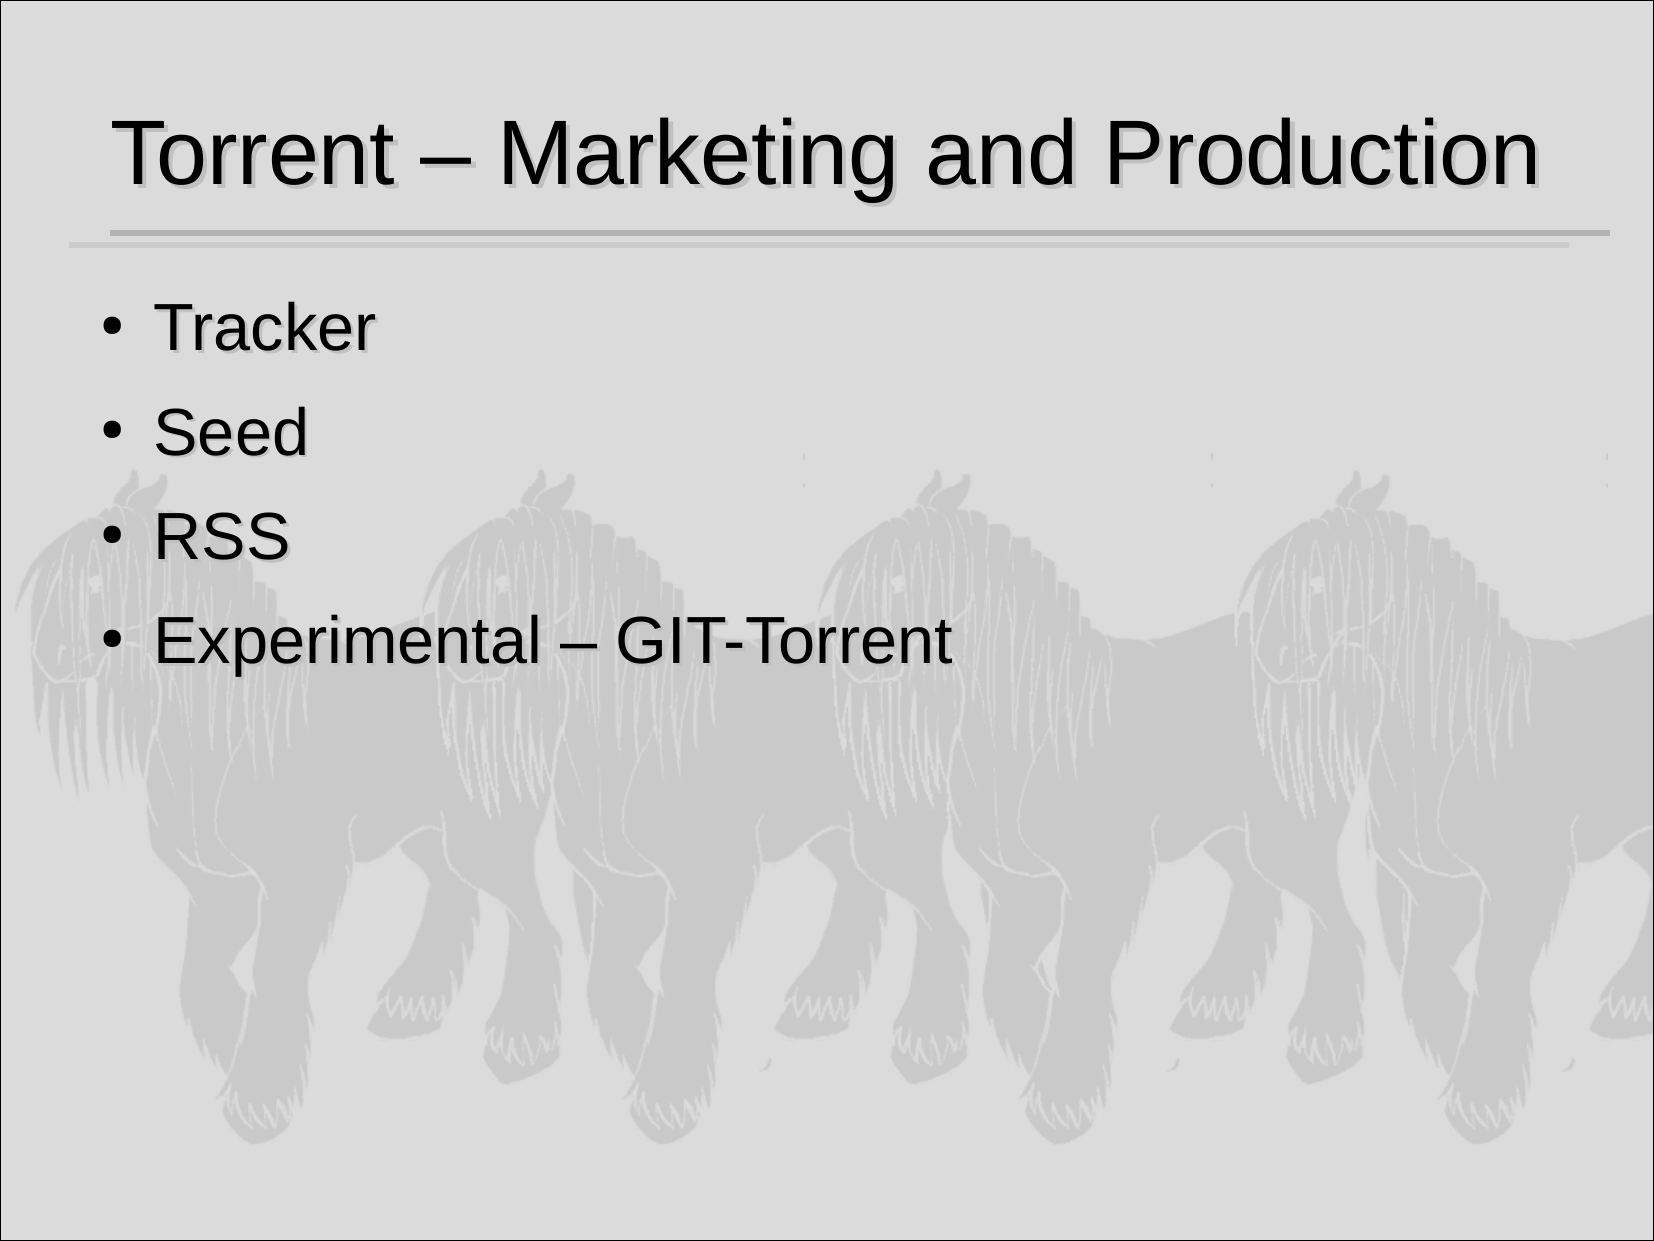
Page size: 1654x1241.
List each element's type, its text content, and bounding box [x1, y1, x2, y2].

list Tracker Seed RSS Experimental – GIT-Torrent [82, 290, 1571, 1094]
title Torrent – Marketing and Production [82, 56, 1571, 250]
